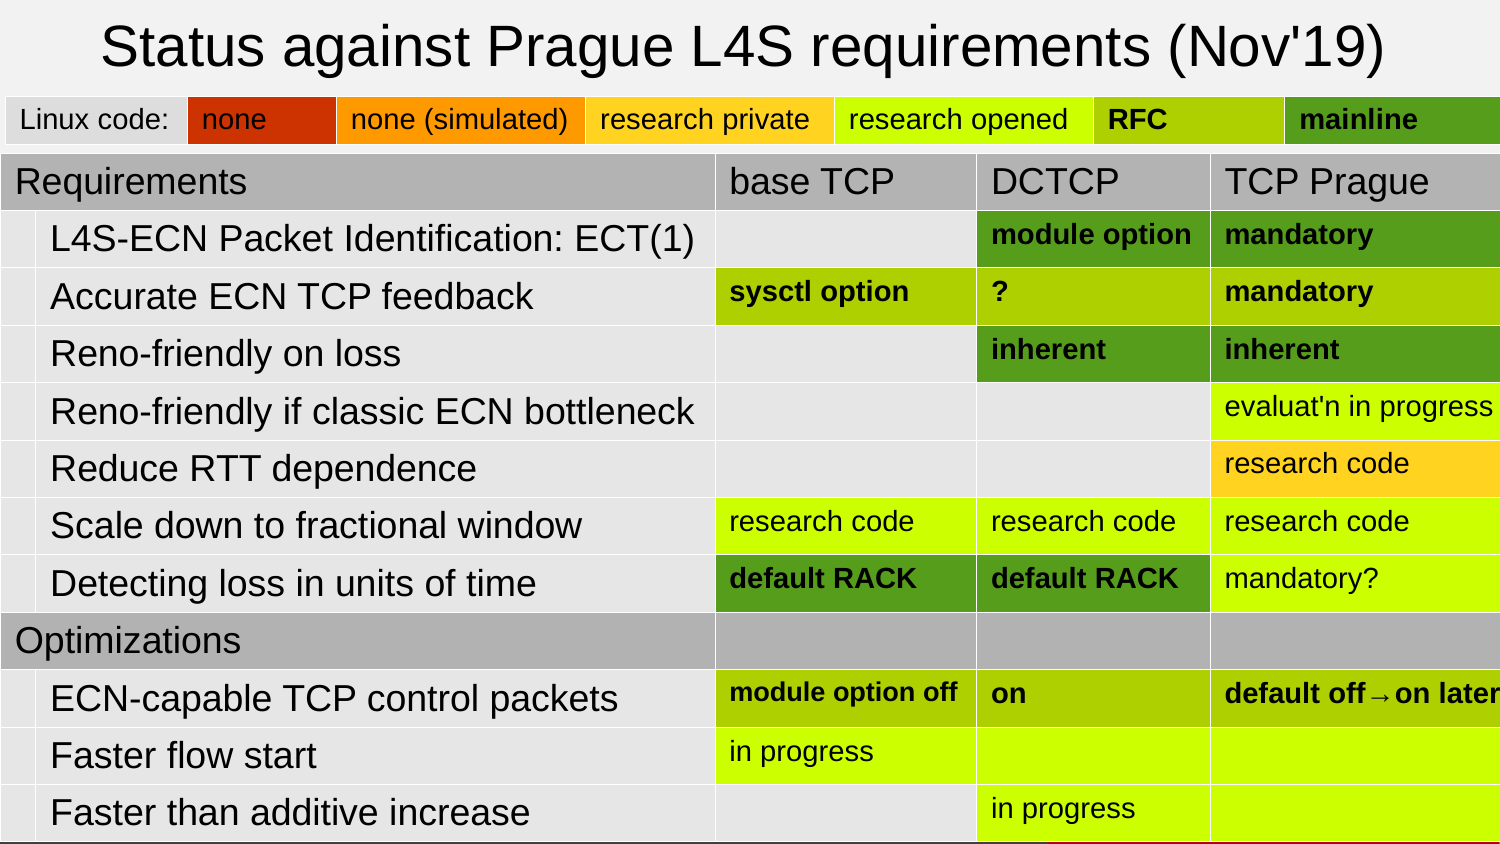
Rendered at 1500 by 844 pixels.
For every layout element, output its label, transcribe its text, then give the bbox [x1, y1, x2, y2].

table_cell inherent [977, 326, 1210, 382]
table_cell [1, 670, 35, 727]
table_cell [1211, 613, 1500, 669]
table_cell [977, 441, 1210, 497]
table_header RFC [1094, 97, 1284, 144]
table_cell default off→on later [1211, 670, 1500, 727]
table_cell Detecting loss in units of time [36, 555, 715, 612]
table_header Linux code: [6, 97, 187, 144]
table_cell [977, 613, 1210, 669]
table_cell [716, 785, 976, 841]
table_cell Reno-friendly on loss [36, 326, 715, 382]
table_cell research code [977, 498, 1210, 554]
table_header Requirements [1, 154, 715, 210]
table_cell Accurate ECN TCP feedback [36, 268, 715, 325]
table_cell L4S-ECN Packet Identification: ECT(1) [36, 211, 715, 267]
table_header mainline [1285, 97, 1500, 144]
table_cell module option off [716, 670, 976, 727]
table_cell sysctl option [716, 268, 976, 325]
table_cell [1, 268, 35, 325]
table_cell in progress [716, 728, 976, 784]
table_cell [716, 326, 976, 382]
table_cell default RACK [977, 555, 1210, 612]
table_header base TCP [716, 154, 976, 210]
table_cell research code [716, 498, 976, 554]
table_cell default RACK [716, 555, 976, 612]
table_cell inherent [1211, 326, 1500, 382]
table_cell ECN-capable TCP control packets [36, 670, 715, 727]
table_cell ? [977, 268, 1210, 325]
table_cell [716, 613, 976, 669]
table_cell research code [1211, 498, 1500, 554]
table_cell [1, 441, 35, 497]
table_header research private [586, 97, 834, 144]
table_cell [977, 383, 1210, 440]
table_cell [716, 441, 976, 497]
table_cell Faster flow start [36, 728, 715, 784]
table_cell Reduce RTT dependence [36, 441, 715, 497]
table_header none [188, 97, 336, 144]
table_cell [1, 555, 35, 612]
table_cell [1, 728, 35, 784]
table_header TCP Prague [1211, 154, 1500, 210]
table_header DCTCP [977, 154, 1210, 210]
table_cell [1211, 785, 1500, 841]
table_cell [716, 383, 976, 440]
table_cell [1, 211, 35, 267]
table_header none (simulated) [337, 97, 585, 144]
table_cell [716, 211, 976, 267]
table_cell mandatory? [1211, 555, 1500, 612]
table_cell [977, 728, 1210, 784]
table_cell [1, 785, 35, 841]
title Status against Prague L4S requirements (Nov'19) [0, 0, 1489, 98]
table_cell mandatory [1211, 211, 1500, 267]
table_cell [1, 326, 35, 382]
table_cell [1, 498, 35, 554]
table_cell Scale down to fractional window [36, 498, 715, 554]
table_cell [1, 383, 35, 440]
table_cell on [977, 670, 1210, 727]
table_header research opened [835, 97, 1093, 144]
table_cell in progress [977, 785, 1210, 841]
table_cell Faster than additive increase [36, 785, 715, 841]
table_cell [1211, 728, 1500, 784]
table_cell mandatory [1211, 268, 1500, 325]
table_cell module option [977, 211, 1210, 267]
table_cell Optimizations [1, 613, 715, 669]
table_cell research code [1211, 441, 1500, 497]
table_cell evaluat'n in progress [1211, 383, 1500, 440]
table_cell Reno-friendly if classic ECN bottleneck [36, 383, 715, 440]
